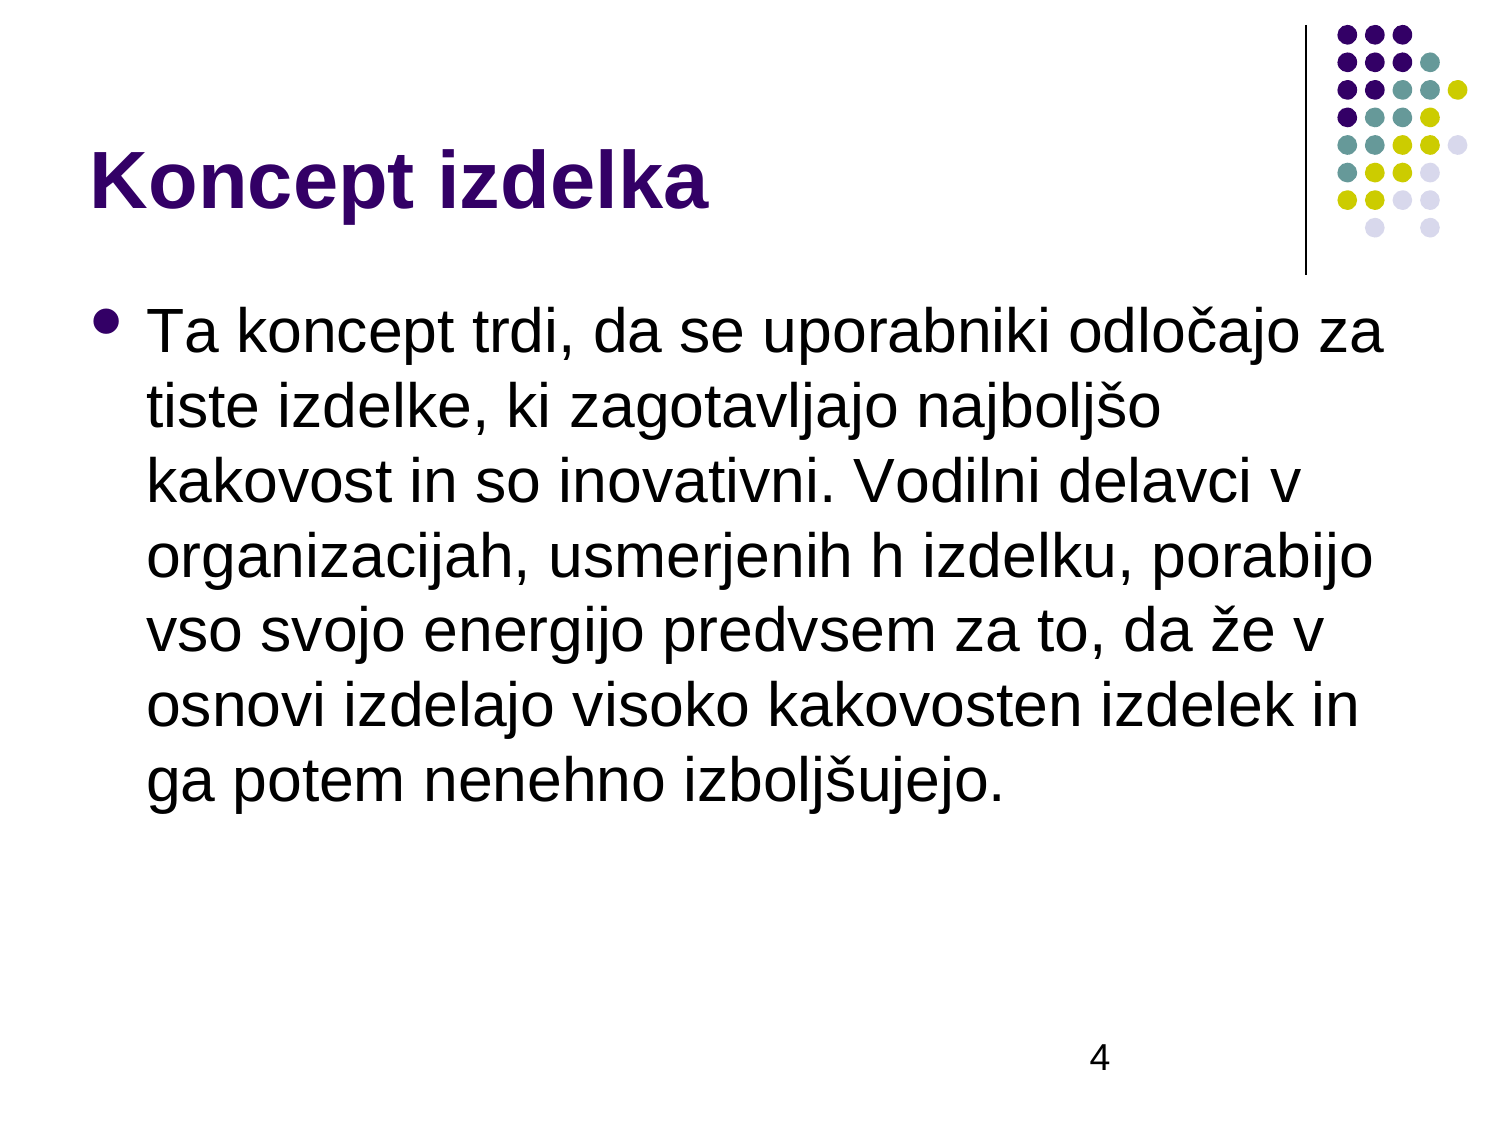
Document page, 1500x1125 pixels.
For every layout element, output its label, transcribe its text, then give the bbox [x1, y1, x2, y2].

list Ta koncept trdi, da se uporabniki odločajo za tiste izdelke, ki zagotavljajo najboljšo kakovost in so inovativni. Vodilni delavci v organizacijah, usmerjenih h izdelku, porabijo vso svojo energijo predvsem za to, da že v osnovi izdelajo visoko kakovosten izdelek in ga potem nenehno izboljšujejo. [75, 282, 1426, 1006]
title Koncept izdelka [74, 20, 1313, 233]
